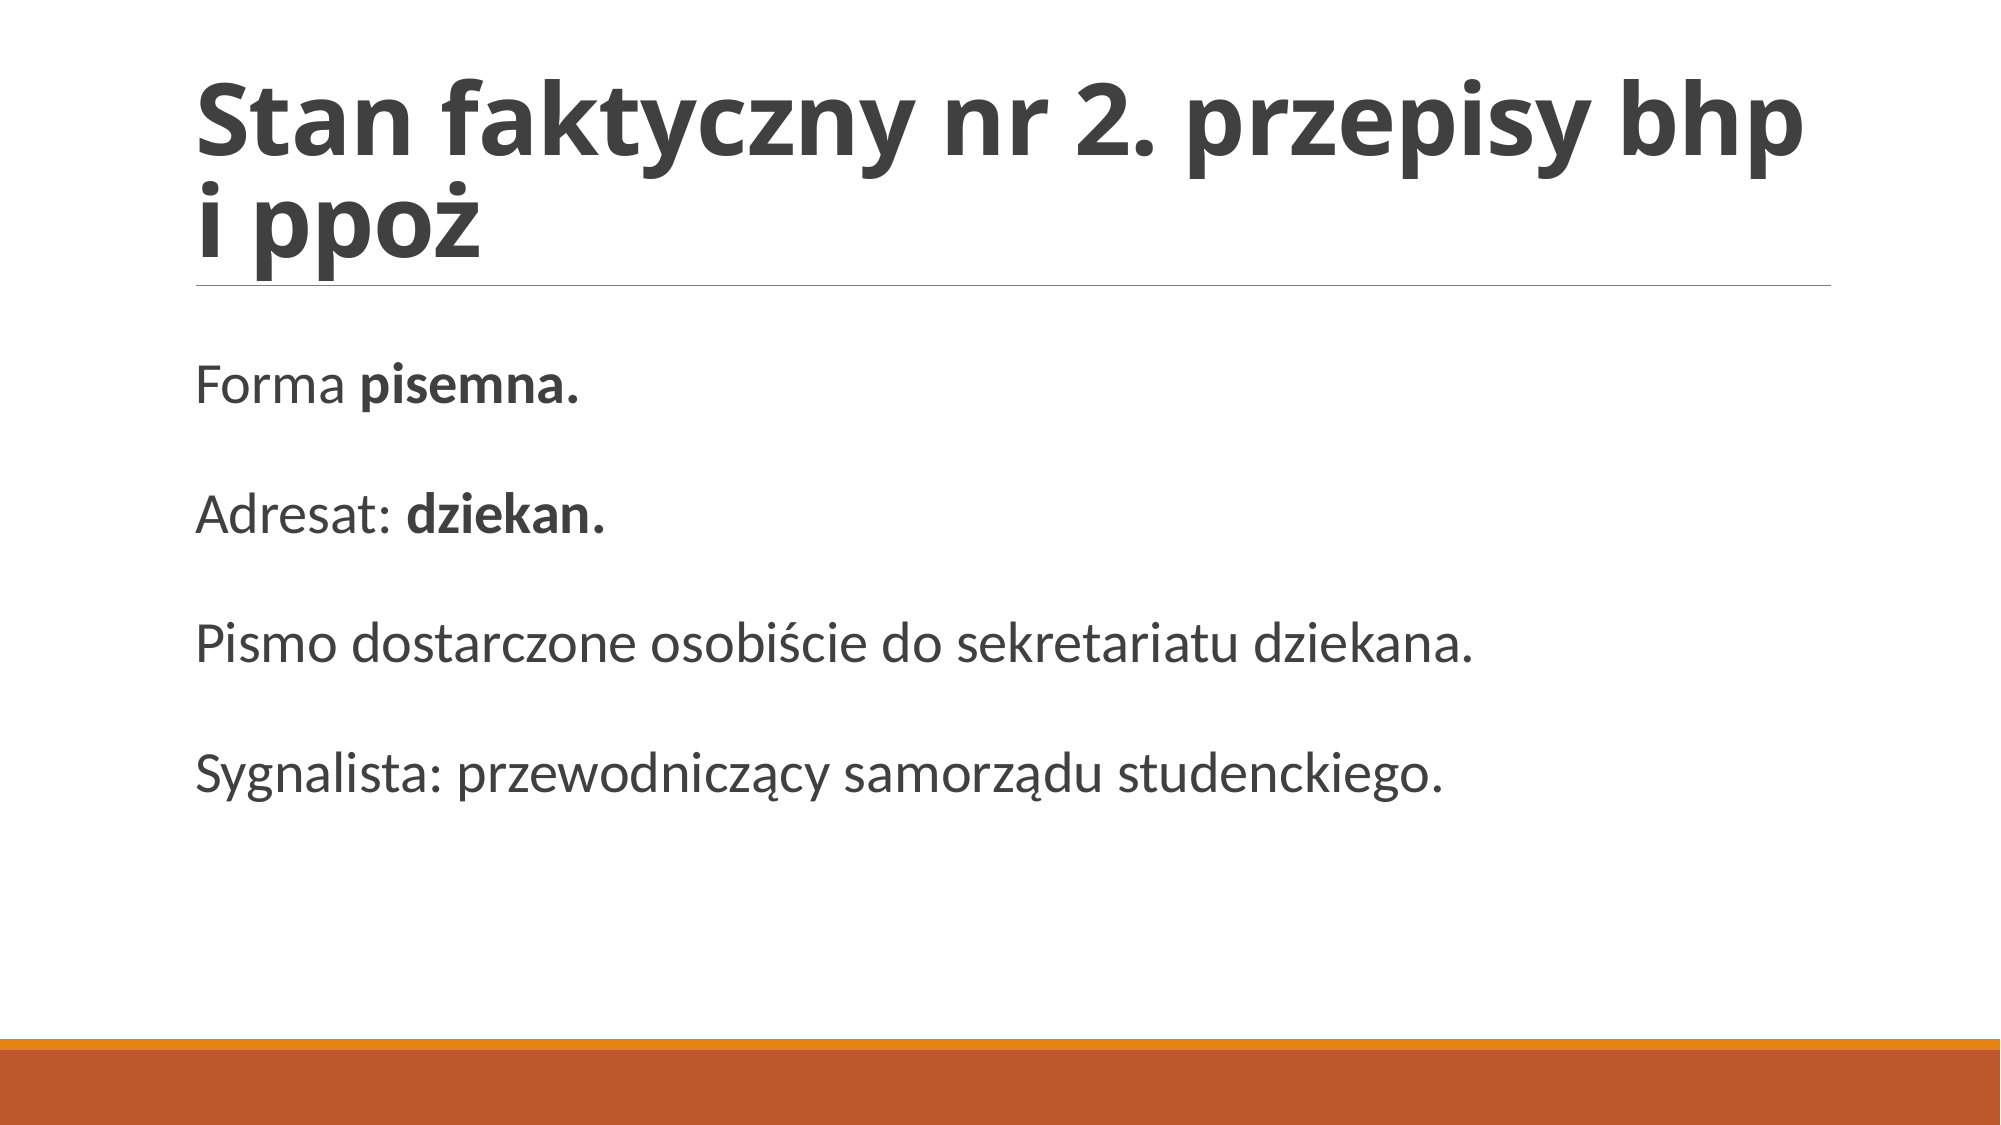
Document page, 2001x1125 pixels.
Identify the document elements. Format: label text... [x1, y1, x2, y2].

list Forma pisemna. Adresat: dziekan. Pismo dostarczone osobiście do sekretariatu dziekana. Sygnalista: przewodniczący samorządu studenckiego. [180, 302, 1831, 963]
title Stan faktyczny nr 2. przepisy bhp i ppoż [180, 47, 1831, 286]
